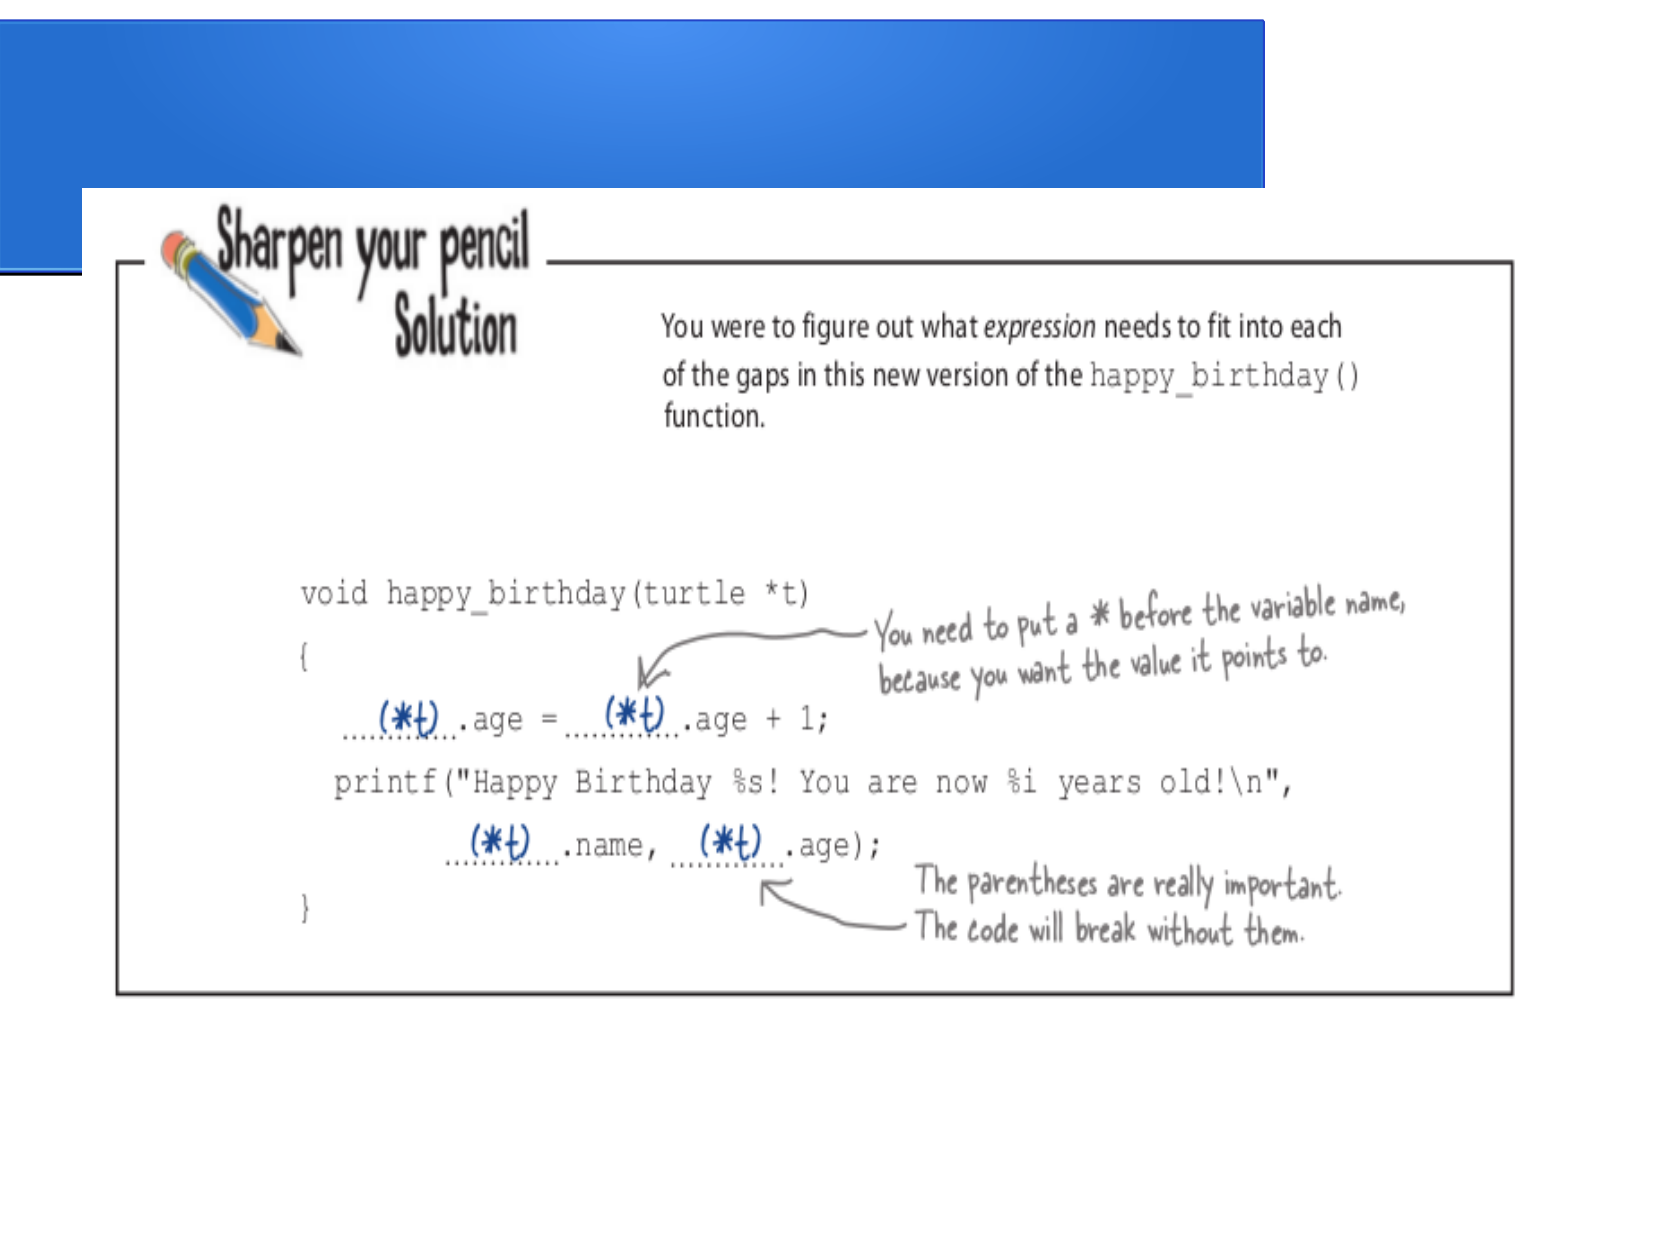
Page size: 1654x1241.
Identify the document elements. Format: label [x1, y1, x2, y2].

picture [82, 188, 1524, 1040]
